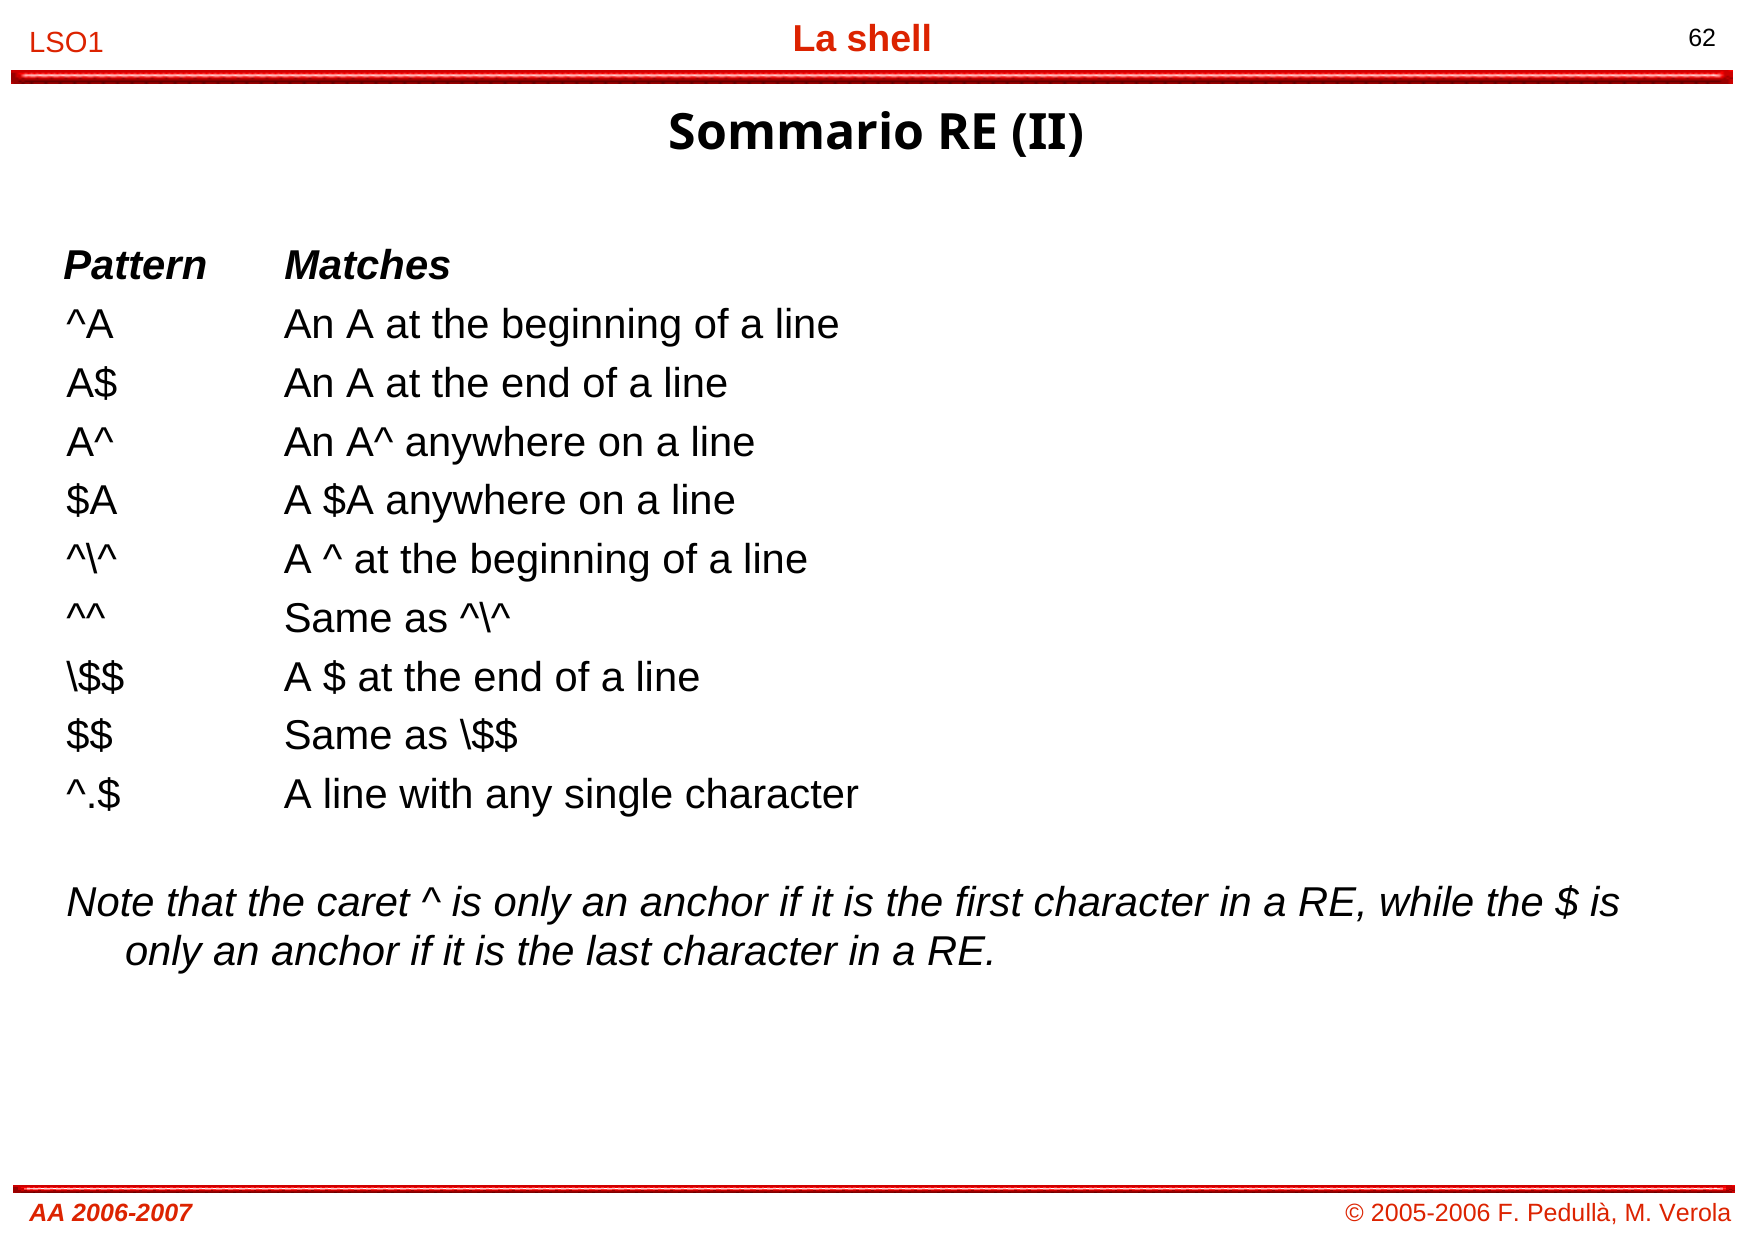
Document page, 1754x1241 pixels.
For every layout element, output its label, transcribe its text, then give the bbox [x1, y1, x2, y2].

list Pattern Matches ^A An A at the beginning of a line A$ An A at the end of a line A^ An A^ anywhere on a line $A A $A anywhere on a line ^\^ A ^ at the beginning of a line ^^ Same as ^\^ \$$ A $ at the end of a line $$ Same as \$$ ^.$ A line with any single character Note that the caret ^ is only an anchor if it is the first character in a RE, while the $ is only an anchor if it is the last character in a RE. [48, 226, 1686, 983]
picture [11, 70, 1733, 84]
picture [13, 1185, 1735, 1193]
title Sommario RE (II) [621, 84, 1132, 180]
